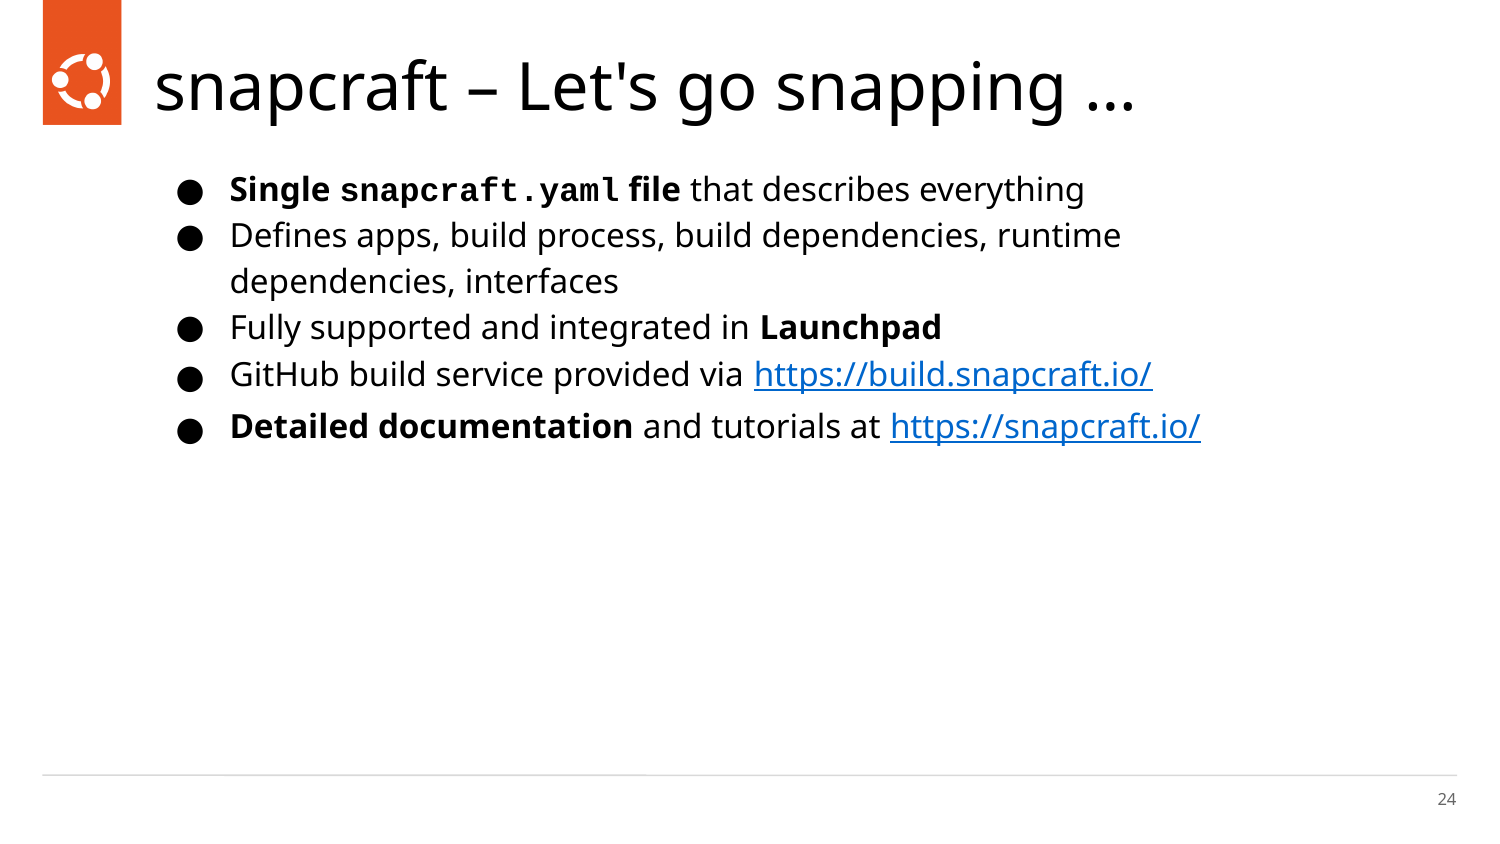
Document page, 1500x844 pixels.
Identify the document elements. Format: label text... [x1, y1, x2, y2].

title snapcraft – Let's go snapping … [154, 43, 1147, 126]
list Single snapcraft.yaml file that describes everything Defines apps, build process, build dependencies, runtime dependencies, interfaces Fully supported and integrated in Launchpad GitHub build service provided via https://build.snapcraft.io/ Detailed documentation and tutorials at https://snapcraft.io/ [154, 162, 1343, 768]
slide_number <number> [1381, 773, 1472, 839]
